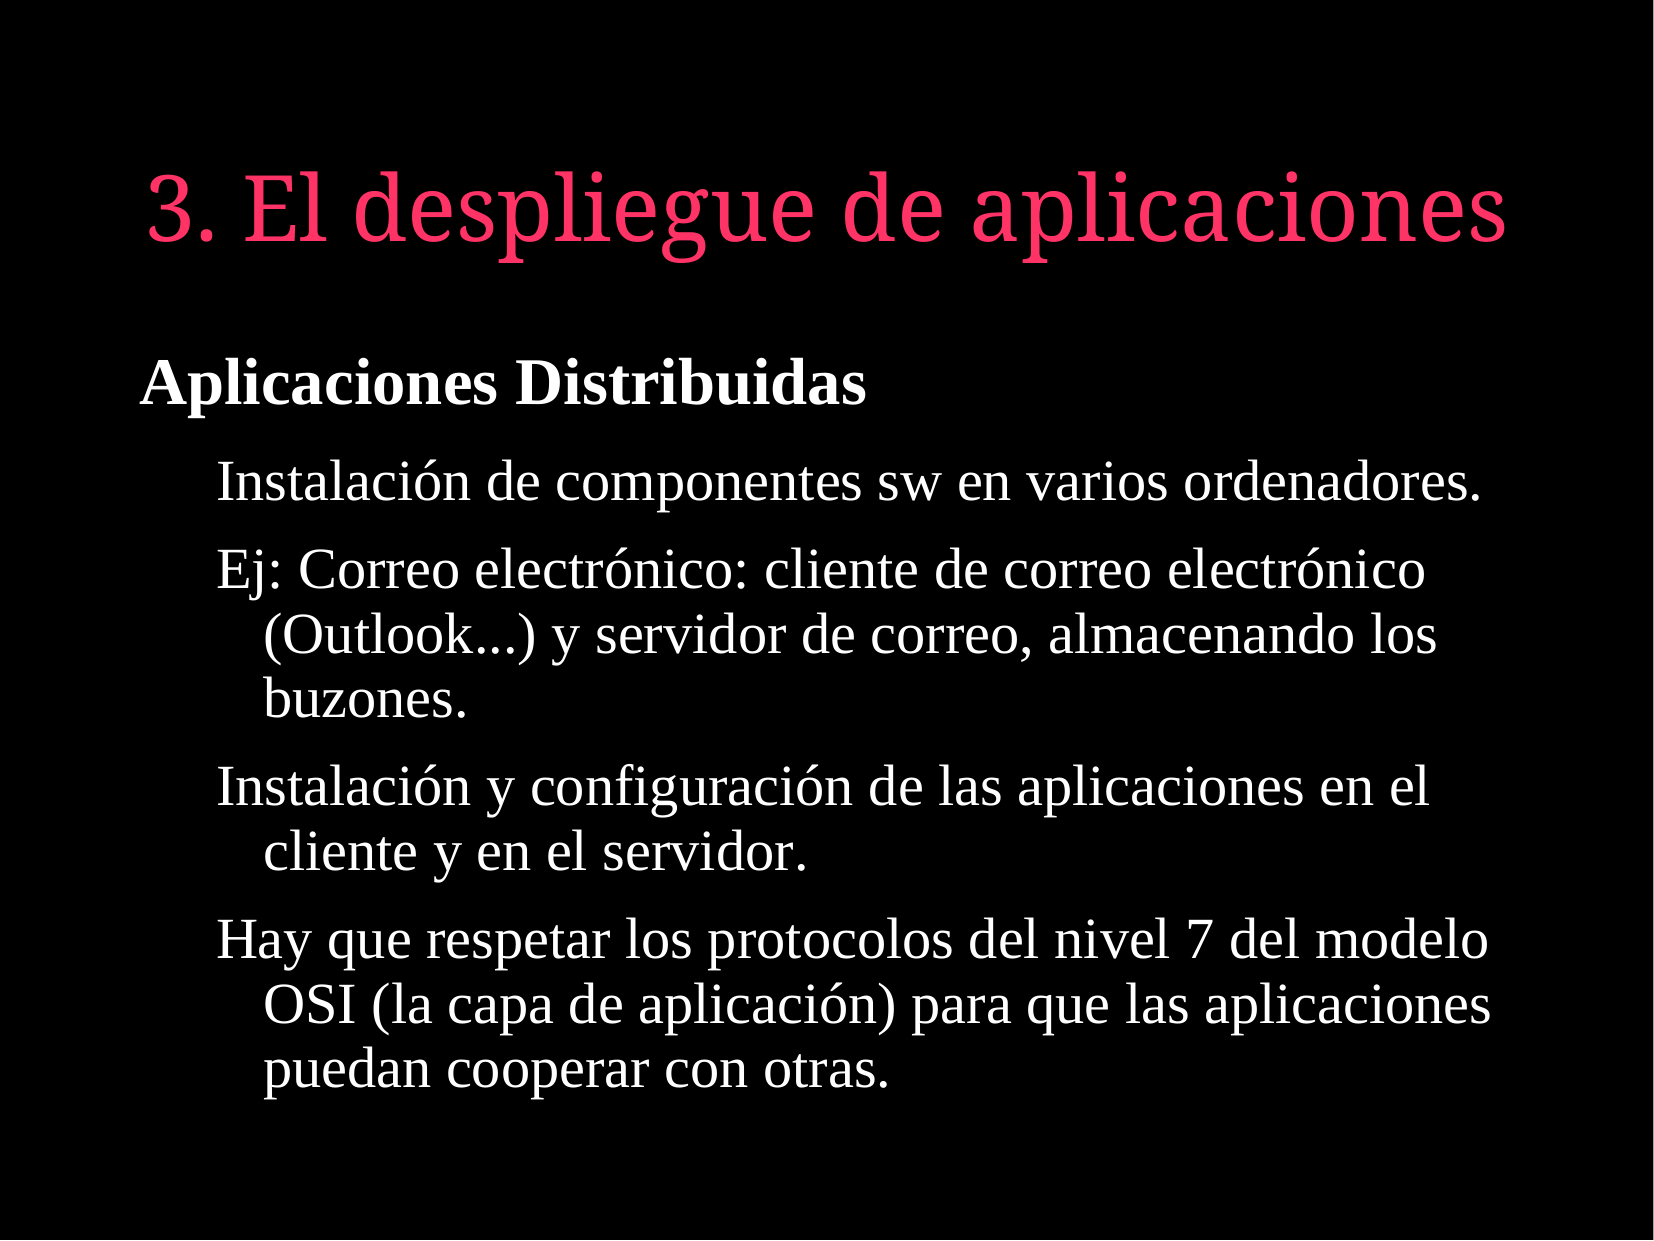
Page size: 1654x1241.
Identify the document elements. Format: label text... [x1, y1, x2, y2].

title 3. El despliegue de aplicaciones [121, 102, 1534, 311]
list Aplicaciones Distribuidas Instalación de componentes sw en varios ordenadores. Ej: Correo electrónico: cliente de correo electrónico (Outlook...) y servidor de correo, almacenando los buzones. Instalación y configuración de las aplicaciones en el cliente y en el servidor. Hay que respetar los protocolos del nivel 7 del modelo OSI (la capa de aplicación) para que las aplicaciones puedan cooperar con otras. [121, 344, 1534, 1127]
